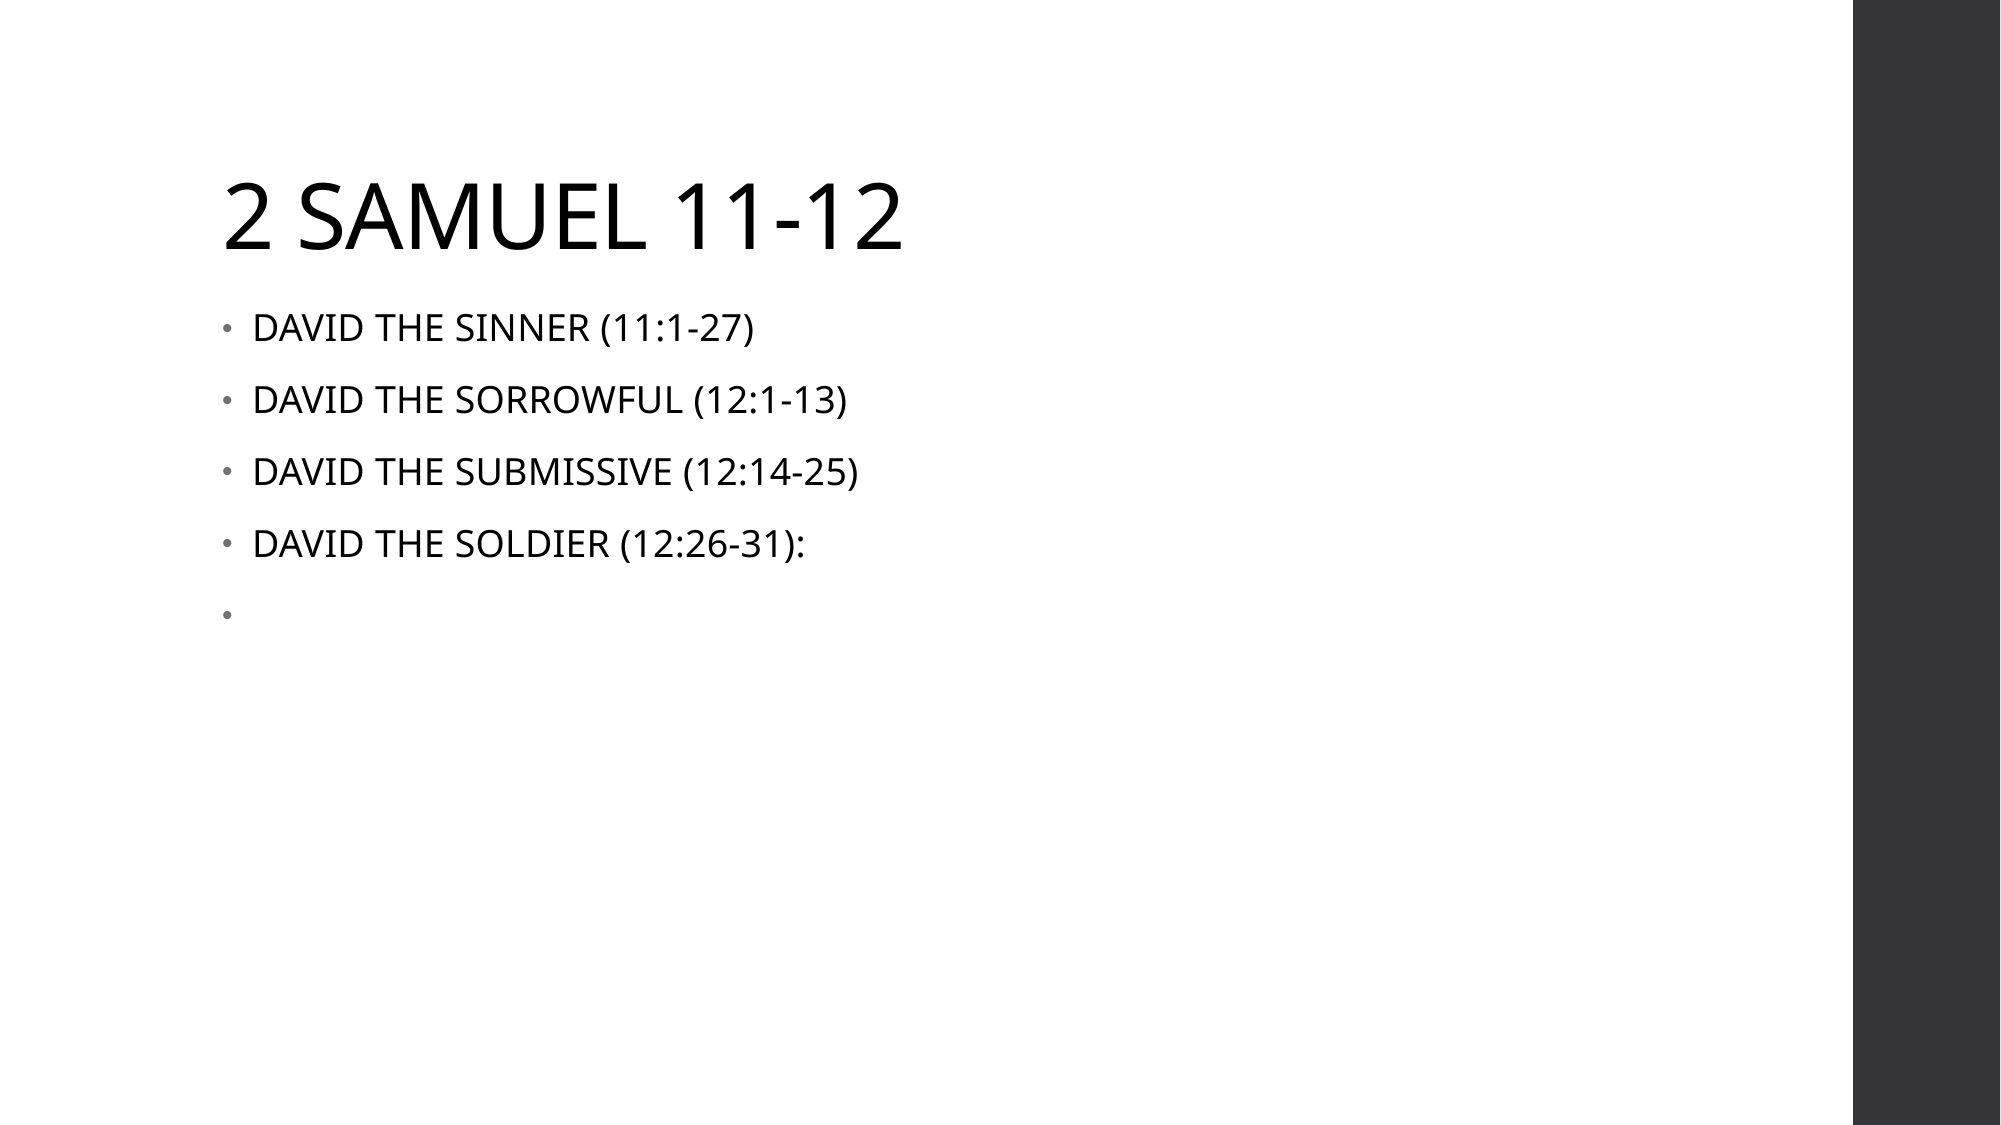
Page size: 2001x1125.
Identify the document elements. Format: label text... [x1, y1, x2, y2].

list DAVID THE SINNER (11:1-27) DAVID THE SORROWFUL (12:1-13) DAVID THE SUBMISSIVE (12:14-25) DAVID THE SOLDIER (12:26-31): [206, 299, 1617, 1014]
title 2 SAMUEL 11-12 [206, 60, 1797, 278]
